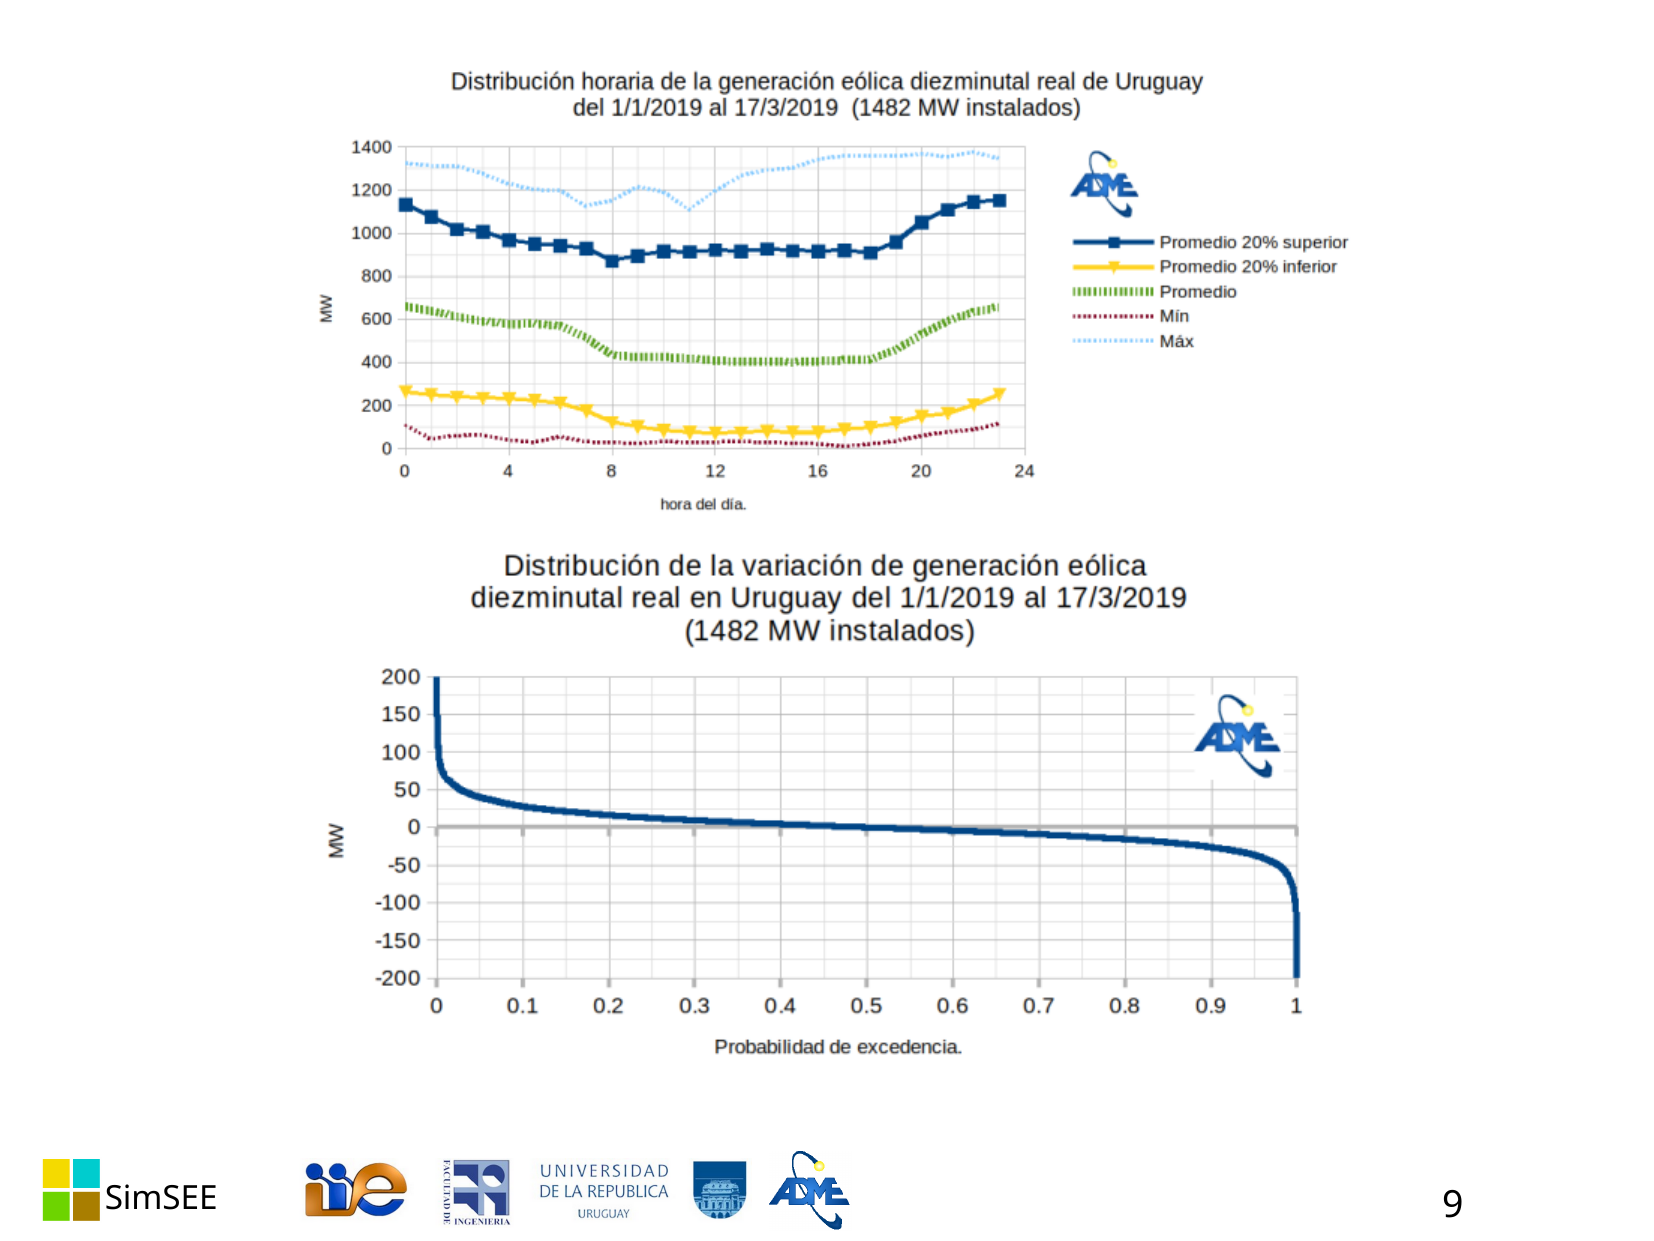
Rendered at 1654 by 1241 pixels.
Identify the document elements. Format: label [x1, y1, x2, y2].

picture [769, 1151, 852, 1231]
picture [41, 1157, 102, 1223]
picture [295, 1154, 752, 1230]
picture [290, 44, 1366, 1091]
